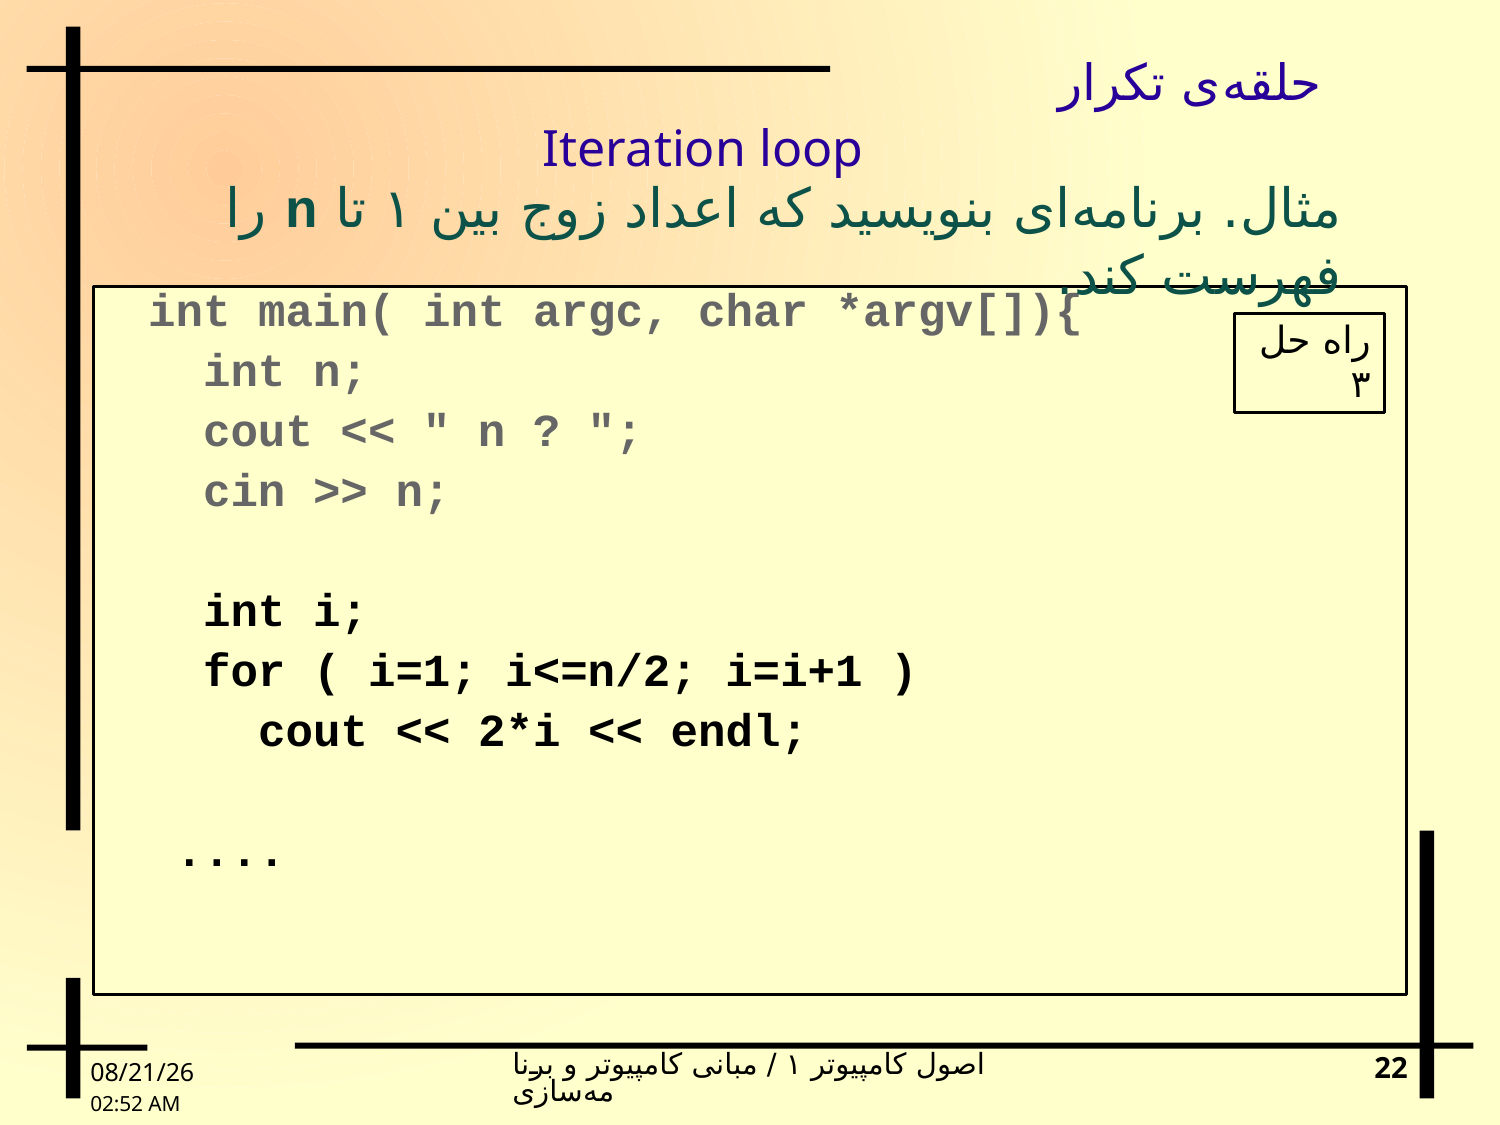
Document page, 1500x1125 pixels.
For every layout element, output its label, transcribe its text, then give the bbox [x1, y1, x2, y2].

list مثال. برنامه‌ای بنویسید که اعداد زوج بین ۱ تا n را فهرست کند. [105, 177, 1395, 277]
list int main( int argc, char *argv[]){ int n; cout << " n ? "; cin >> n; int i; for ( i=1; i<=n/2; i=i+1 ) cout << 2*i << endl; .... [93, 286, 1407, 995]
title حلقه‌ی تکرار Iteration loop [62, 57, 1344, 178]
text_box راه حل ۳ [1234, 313, 1385, 387]
